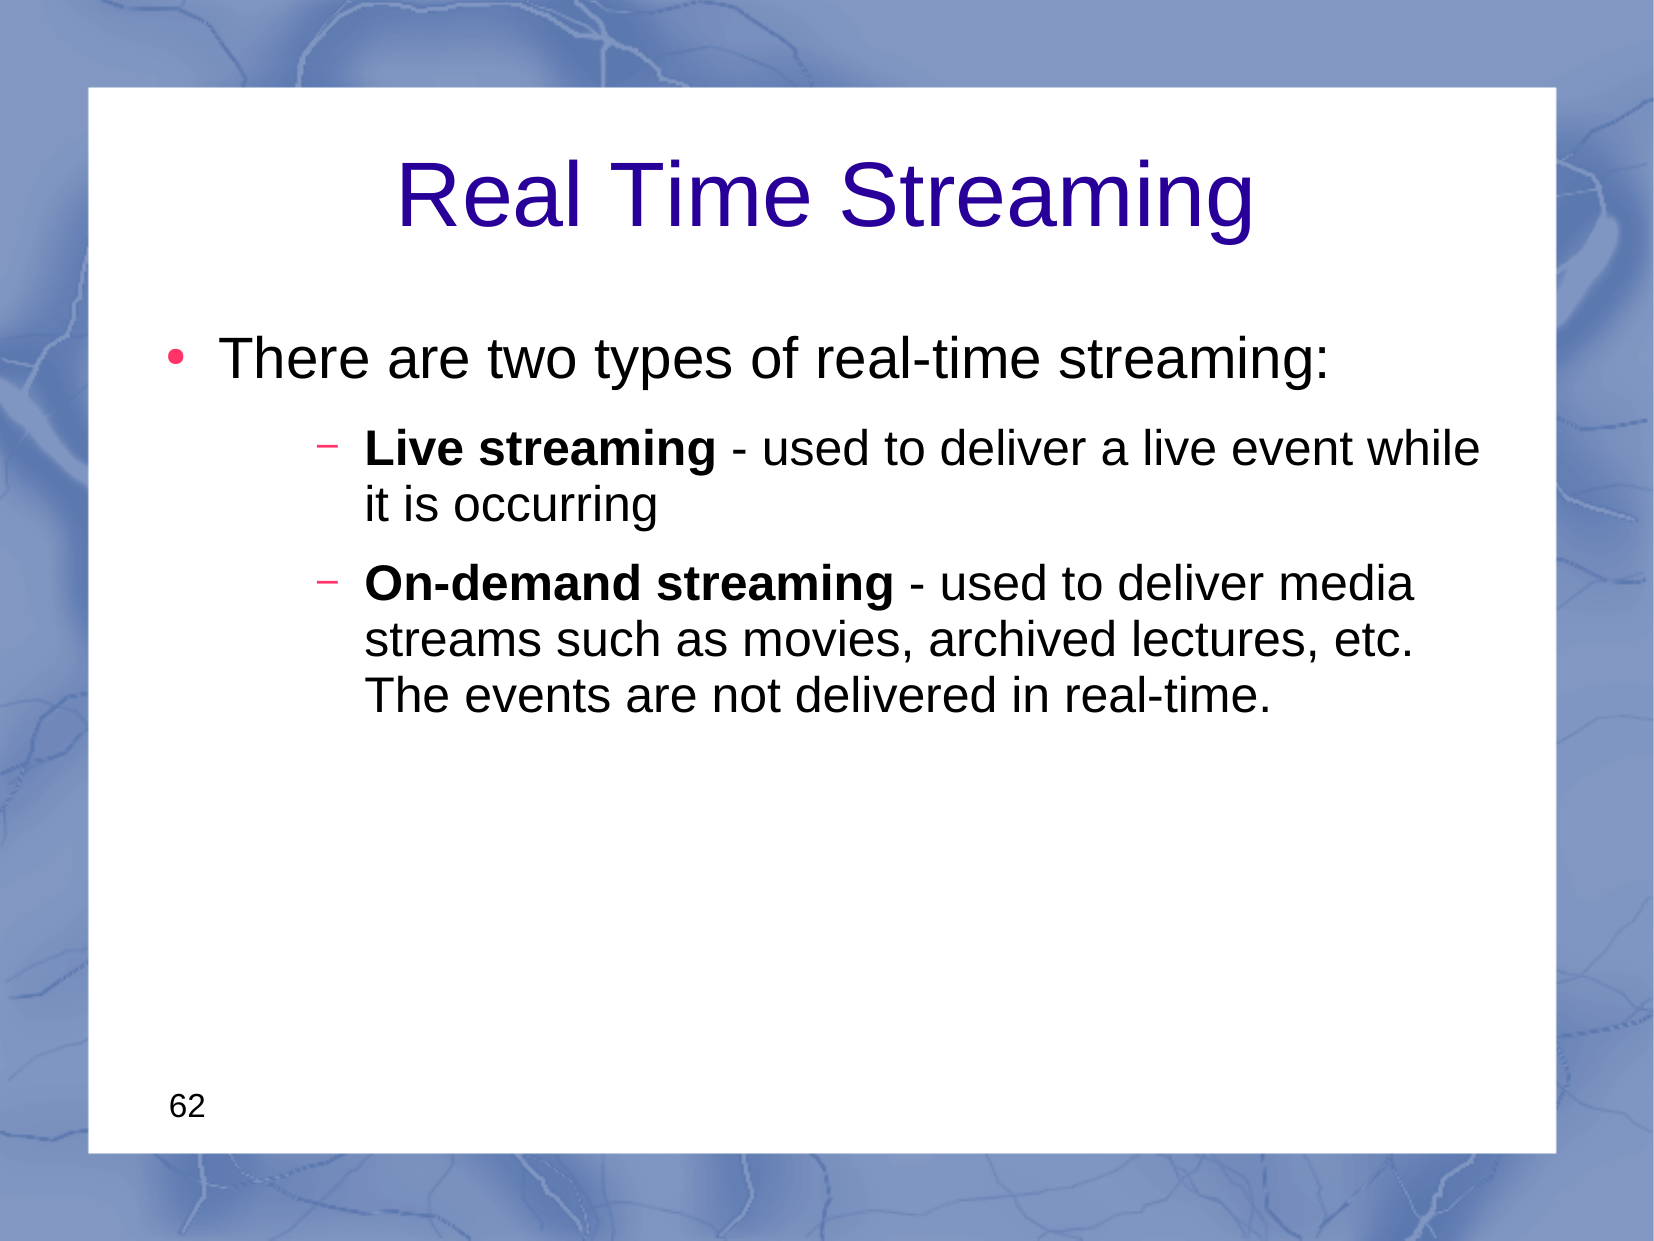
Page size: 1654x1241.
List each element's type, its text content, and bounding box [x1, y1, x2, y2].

picture [0, 0, 1654, 1241]
list There are two types of real-time streaming: Live streaming - used to deliver a live event while it is occurring On-demand streaming - used to deliver media streams such as movies, archived lectures, etc. The events are not delivered in real-time. [147, 325, 1506, 1045]
title Real Time Streaming [118, 90, 1536, 298]
